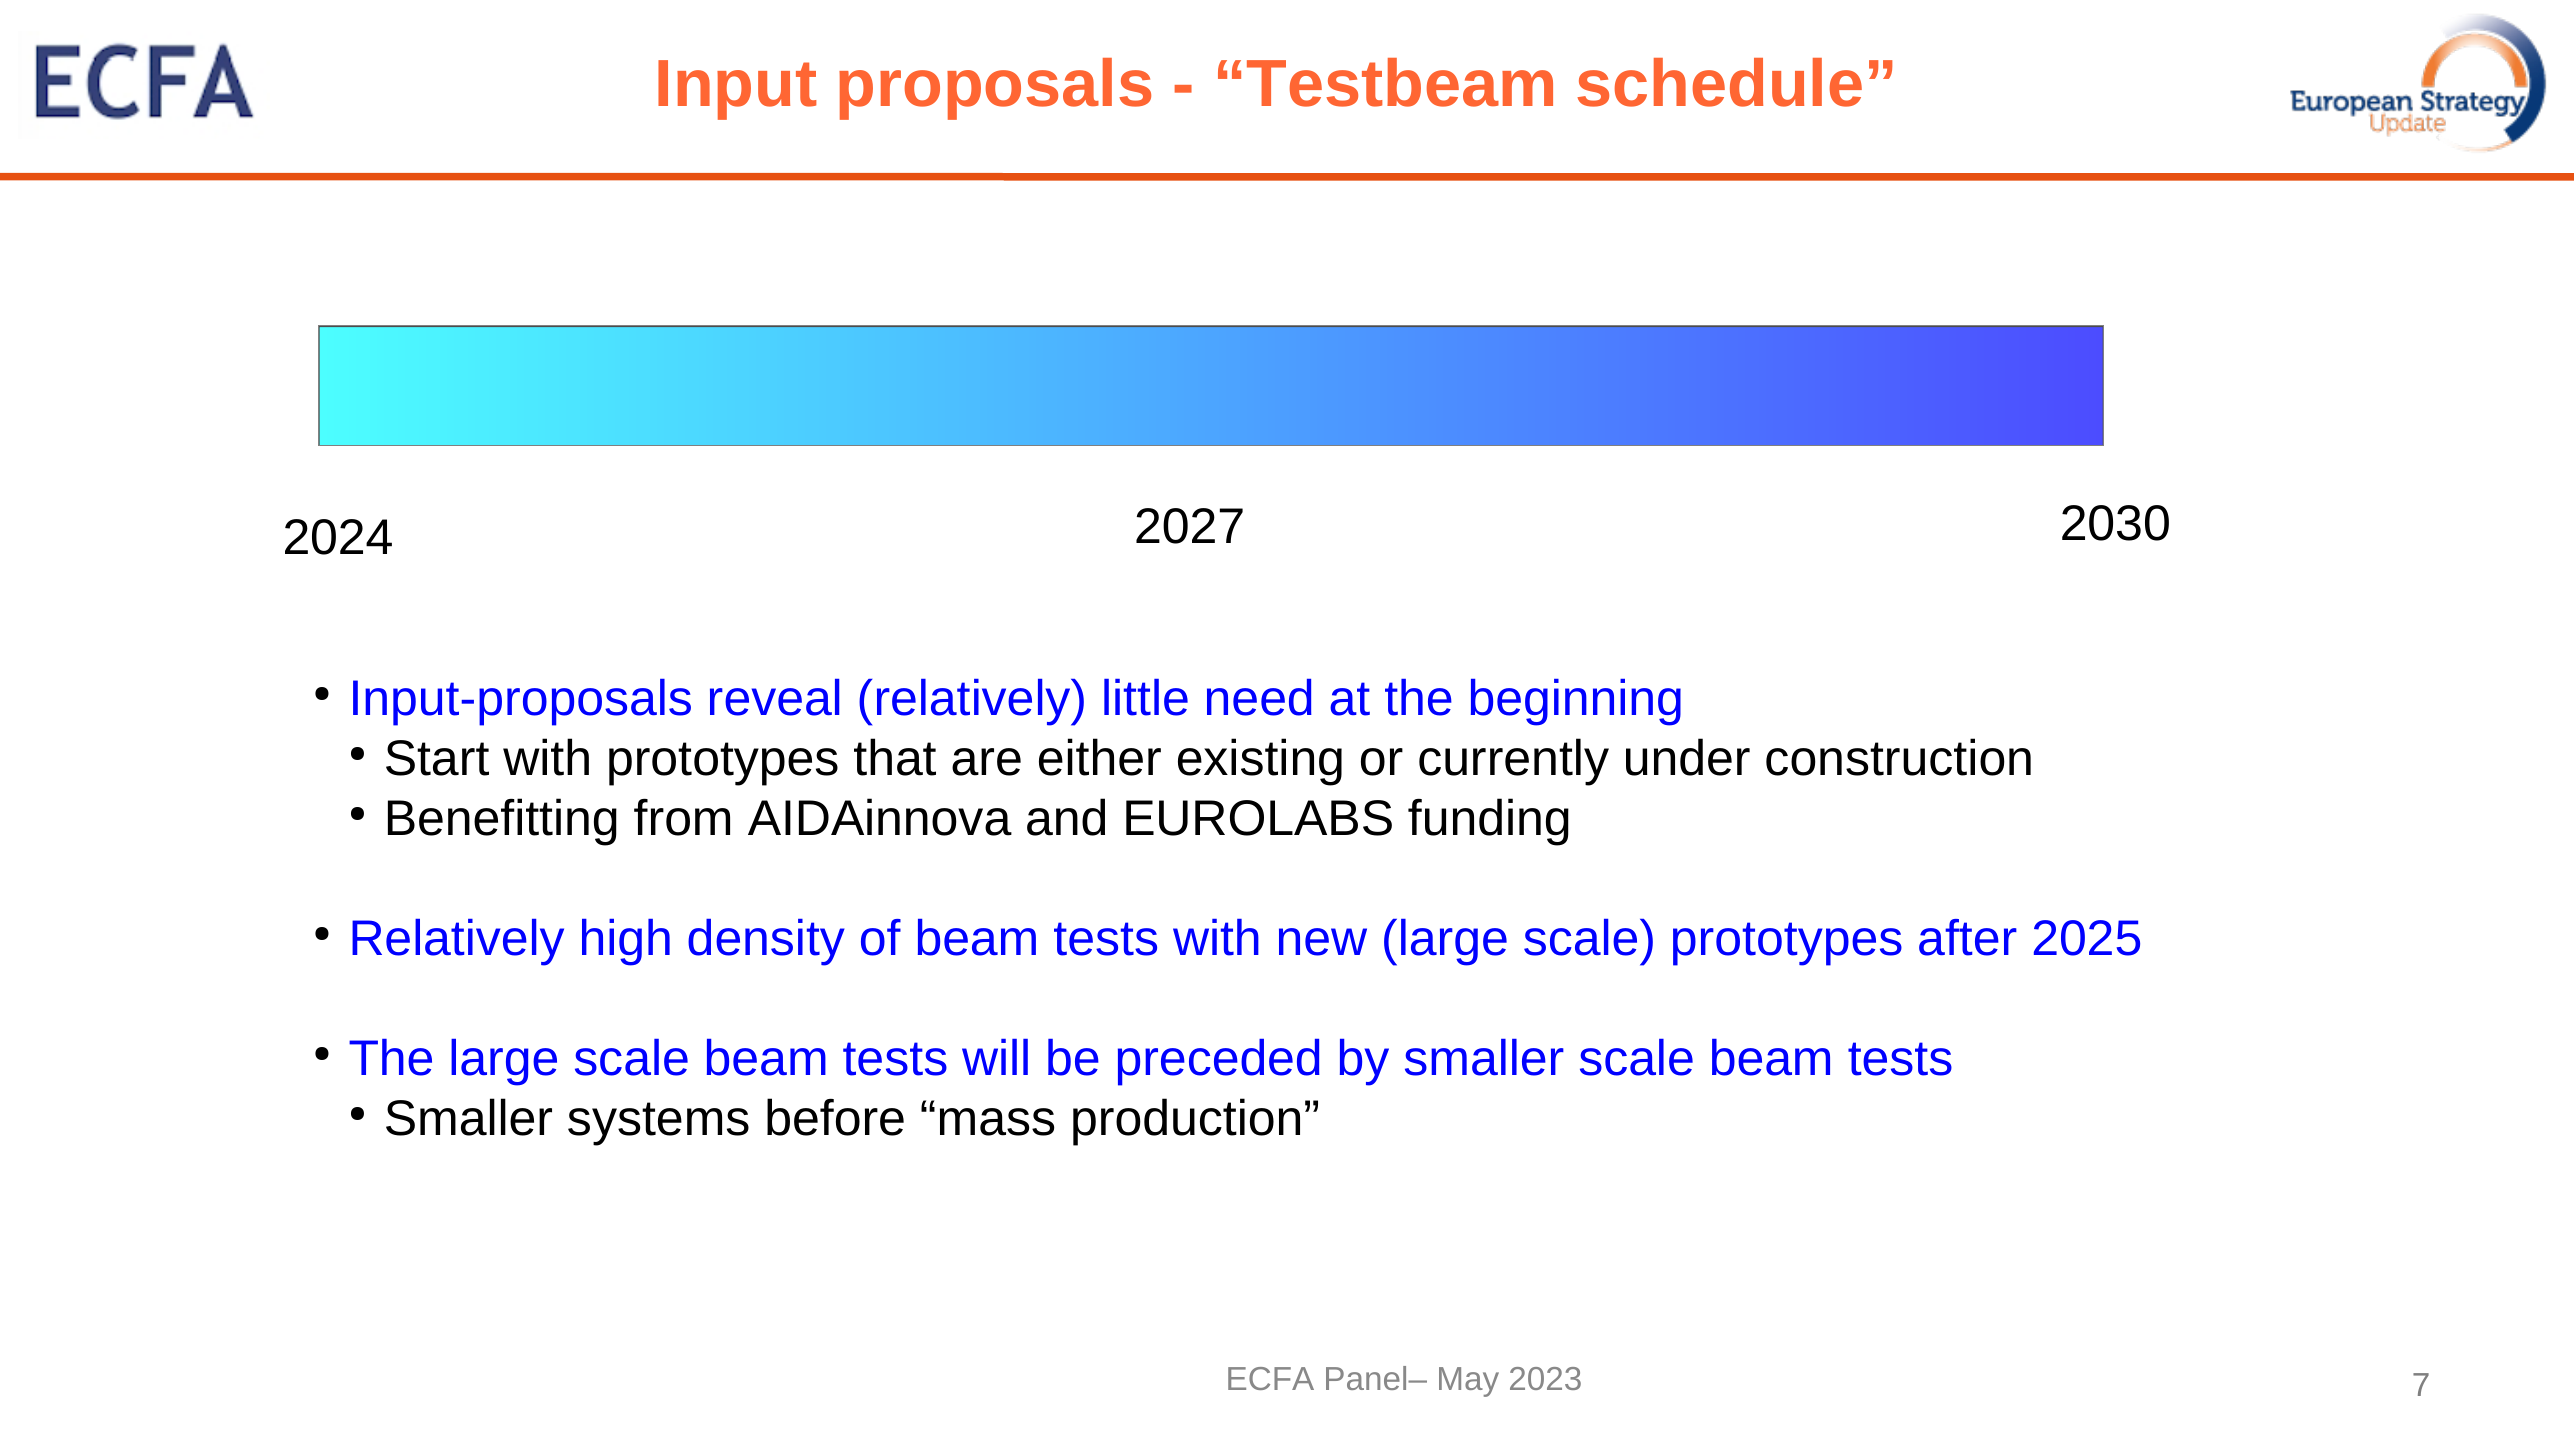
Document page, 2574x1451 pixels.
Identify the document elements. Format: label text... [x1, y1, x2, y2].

picture [18, 31, 222, 139]
text_box Input-proposals reveal (relatively) little need at the beginning Start with prototypes that are either existing or currently under construction Benefitting from AIDAinnova and EUROLABS funding Relatively high density of beam tests with new (large scale) prototypes after 2025 The large scale beam tests will be preceded by smaller scale beam tests Smaller systems before “mass production” [298, 657, 2160, 1153]
text_box 2024 [267, 497, 409, 572]
text_box 2030 [2044, 483, 2186, 559]
text_box 2027 [1119, 486, 1261, 562]
title Input proposals - “Testbeam schedule” [222, 0, 2368, 168]
picture [2289, 0, 2548, 217]
text_box [318, 325, 2104, 446]
